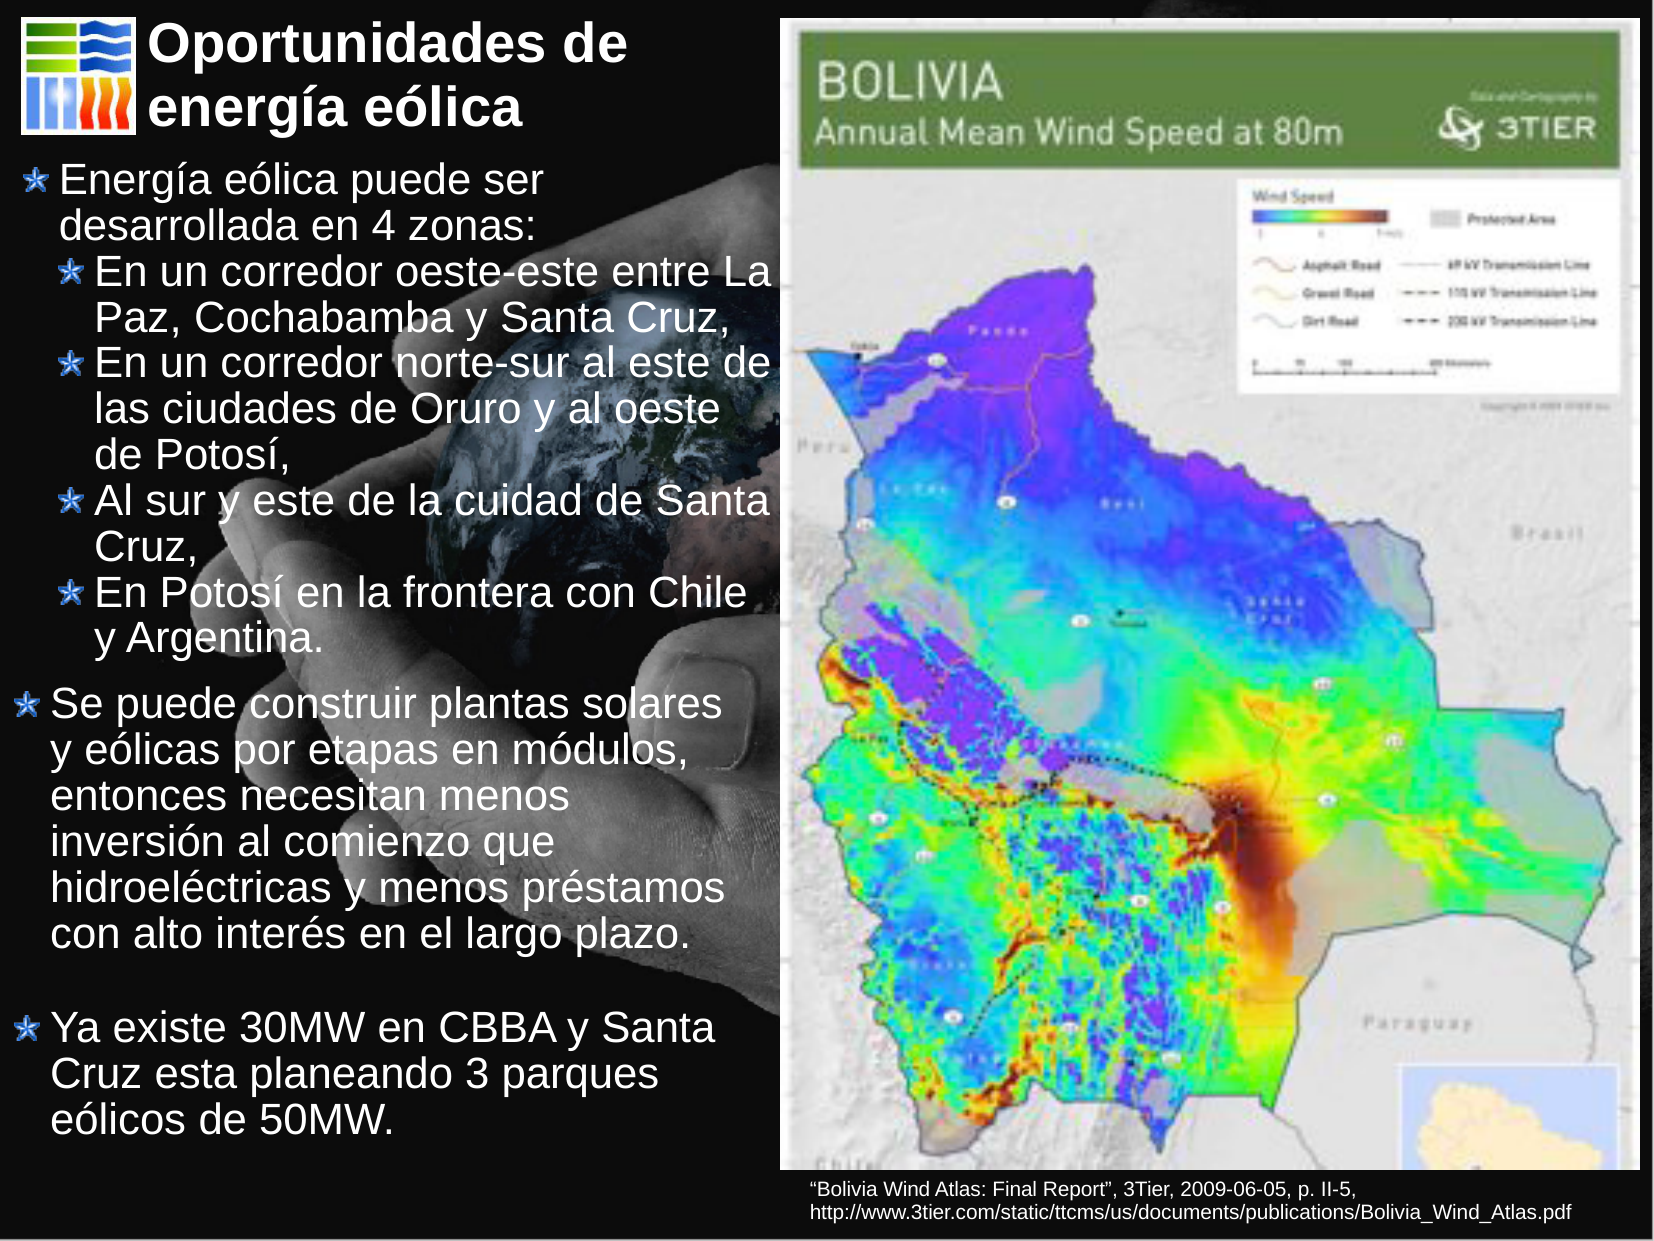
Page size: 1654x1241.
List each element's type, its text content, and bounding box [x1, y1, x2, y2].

picture [766, 0, 1654, 1241]
picture [0, 0, 147, 675]
text_box Energía eólica puede ser desarrollada en 4 zonas: En un corredor oeste-este entre La Paz, Cochabamba y Santa Cruz, En un corredor norte-sur al este de las ciudades de Oruro y al oeste de Potosí, Al sur y este de la cuidad de Santa Cruz, En Potosí en la frontera con Chile y Argentina. [8, 150, 780, 829]
text_box Se puede construir plantas solares y eólicas por etapas en módulos, entonces necesitan menos inversión al comienzo que hidroeléctricas y menos préstamos con alto interés en el largo plazo. Ya existe 30MW en CBBA y Santa Cruz esta planeando 3 parques eólicos de 50MW. [0, 675, 766, 1241]
text_box “Bolivia Wind Atlas: Final Report”, 3Tier, 2009-06-05, p. II-5, http://www.3tier.com/static/ttcms/us/documents/publications/Bolivia_Wind_Atlas.pdf [795, 1170, 1654, 1241]
title Oportunidades de energía eólica [147, 0, 826, 150]
